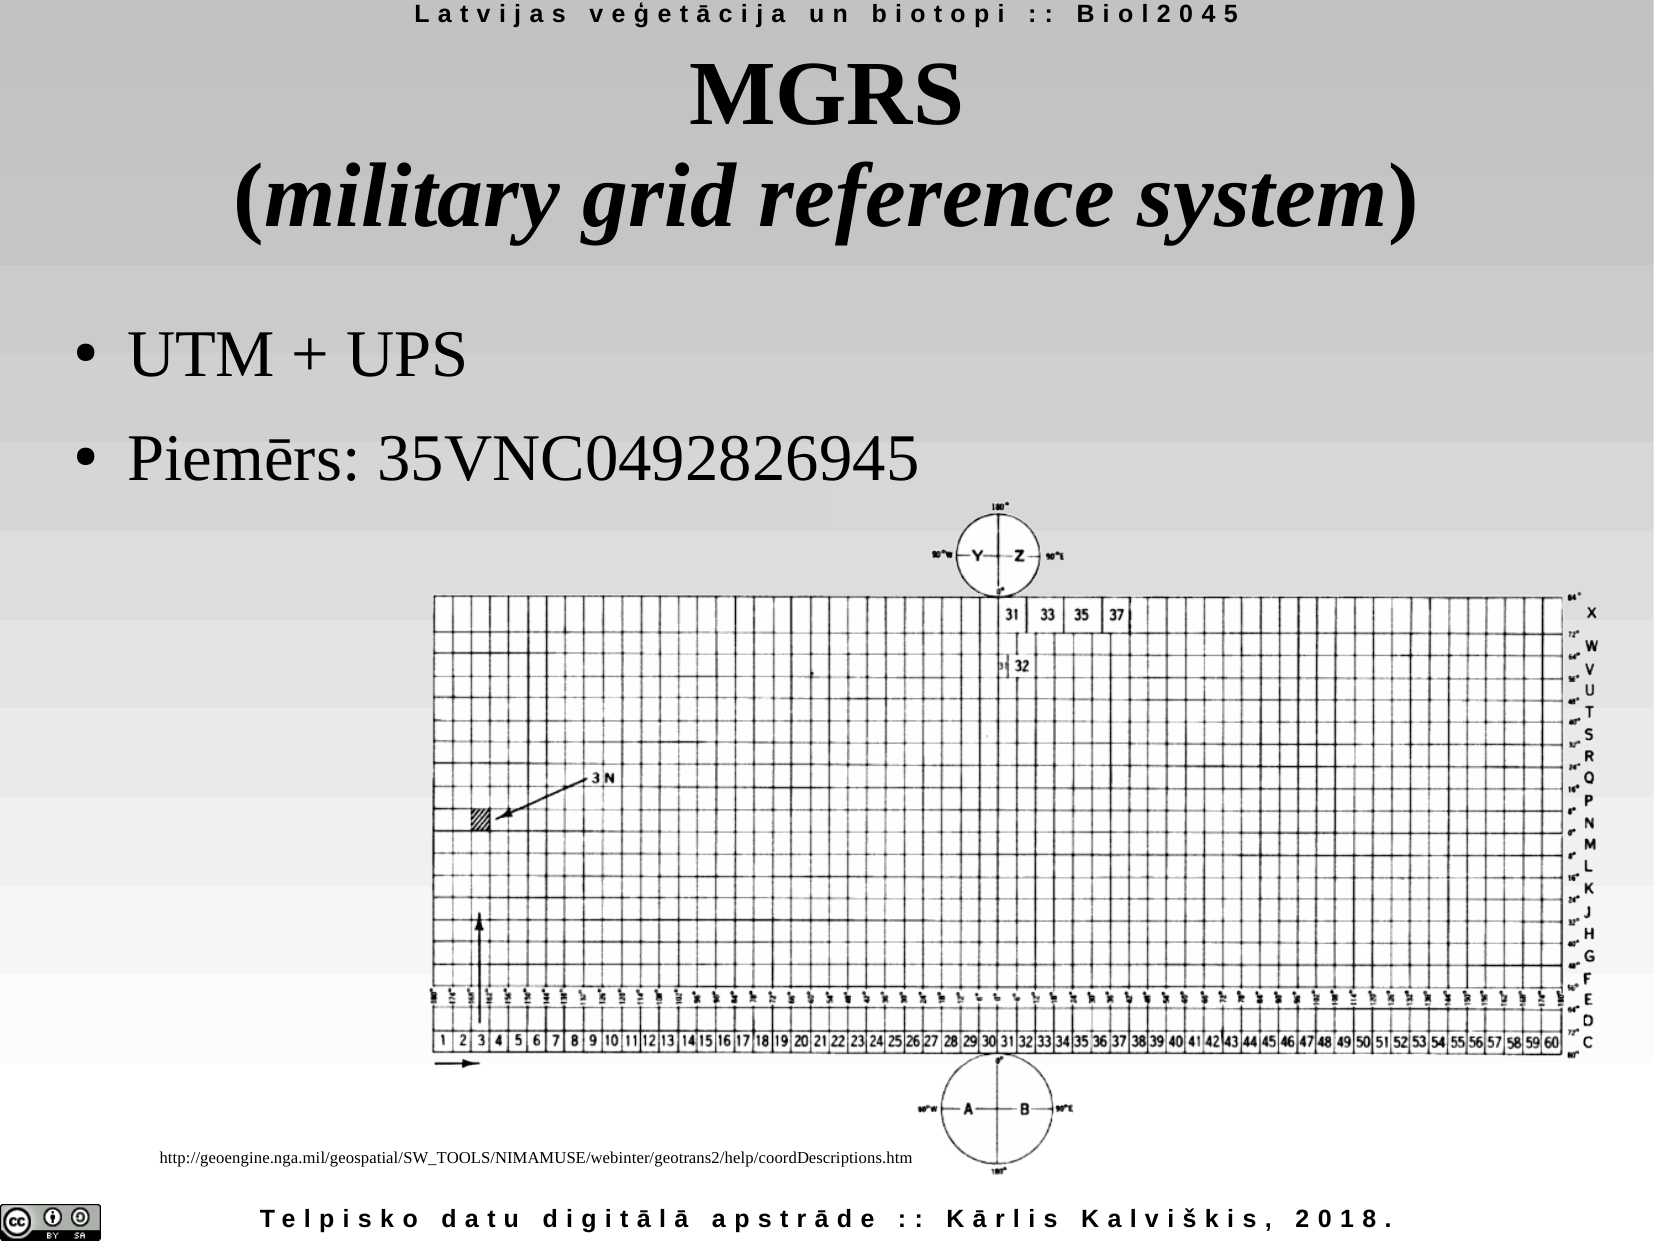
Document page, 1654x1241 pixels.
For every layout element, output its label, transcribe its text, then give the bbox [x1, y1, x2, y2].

text_box http://geoengine.nga.mil/geospatial/SW_TOOLS/NIMAMUSE/webinter/geotrans2/help/coordDescriptions.htm [159, 1148, 915, 1164]
title MGRS (military grid reference system) [0, 1, 1654, 287]
picture [0, 287, 1654, 1241]
list UTM + UPS Piemērs: 35VNC0492826945 [56, 317, 1600, 1175]
